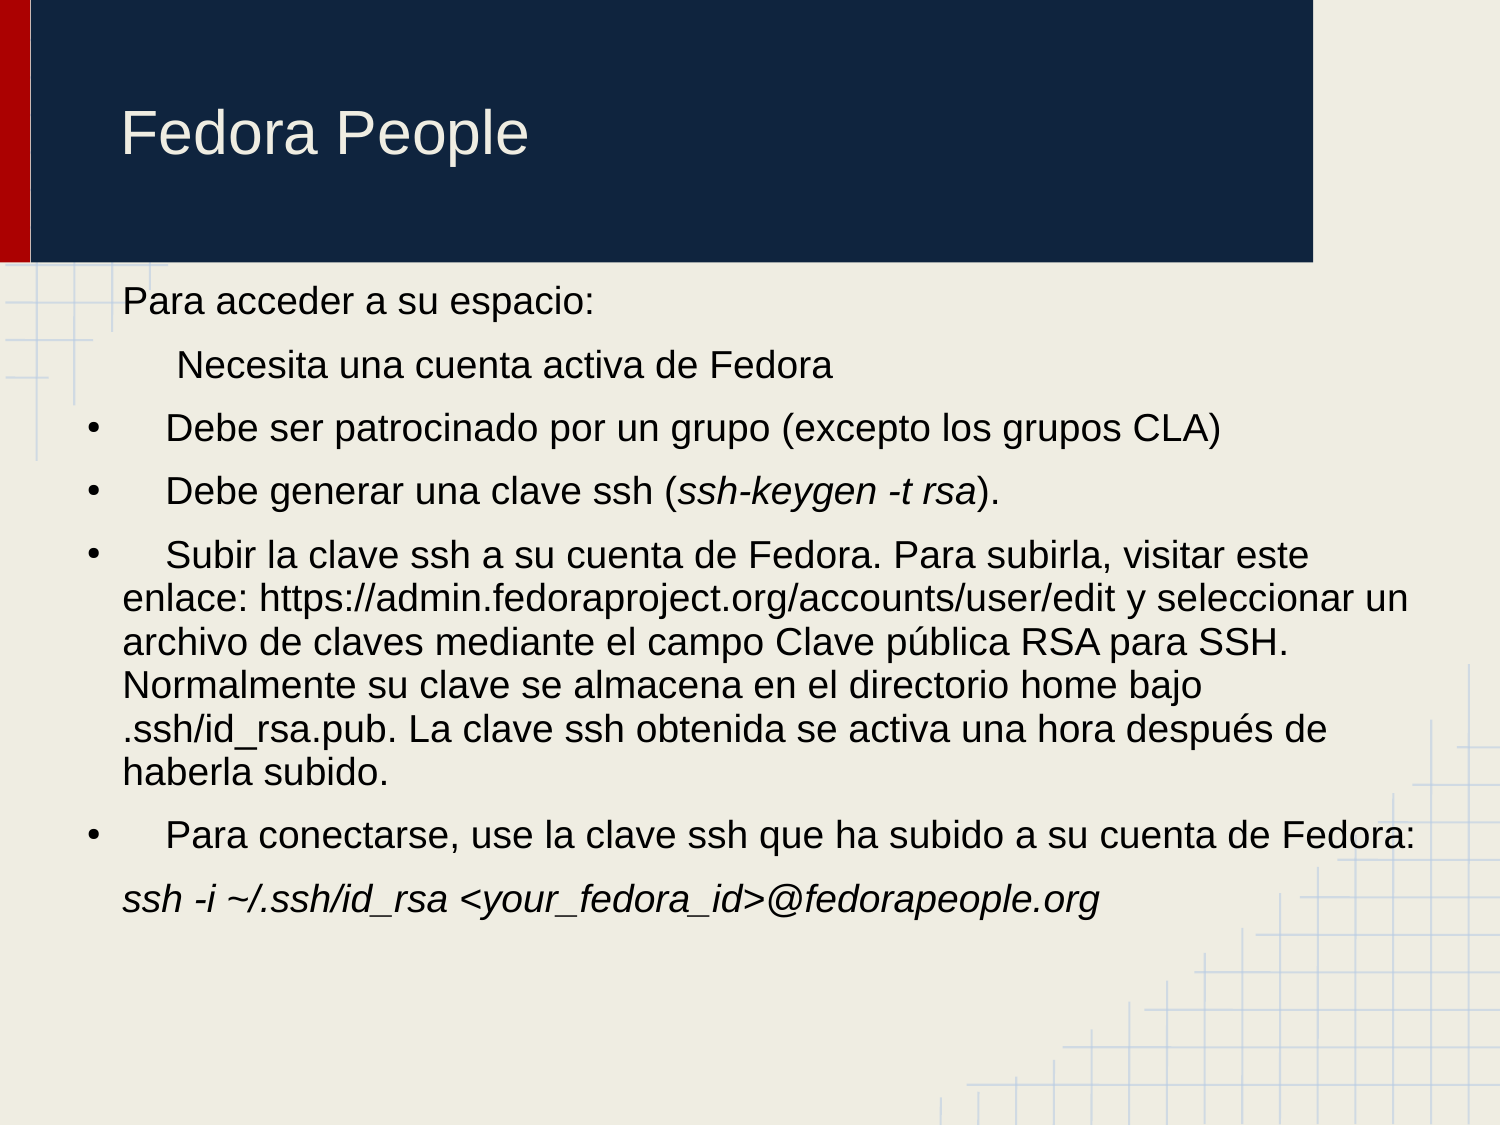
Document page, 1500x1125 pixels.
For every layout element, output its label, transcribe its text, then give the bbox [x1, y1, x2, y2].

title Fedora People [75, 22, 1276, 244]
list Para acceder a su espacio: Necesita una cuenta activa de Fedora Debe ser patrocinado por un grupo (excepto los grupos CLA) Debe generar una clave ssh (ssh-keygen -t rsa). Subir la clave ssh a su cuenta de Fedora. Para subirla, visitar este enlace: https://admin.fedoraproject.org/accounts/user/edit y seleccionar un archivo de claves mediante el campo Clave pública RSA para SSH. Normalmente su clave se almacena en el directorio home bajo .ssh/id_rsa.pub. La clave ssh obtenida se activa una hora después de haberla subido. Para conectarse, use la clave ssh que ha subido a su cuenta de Fedora: ssh -i ~/.ssh/id_rsa <your_fedora_id>@fedorapeople.org [75, 279, 1425, 933]
